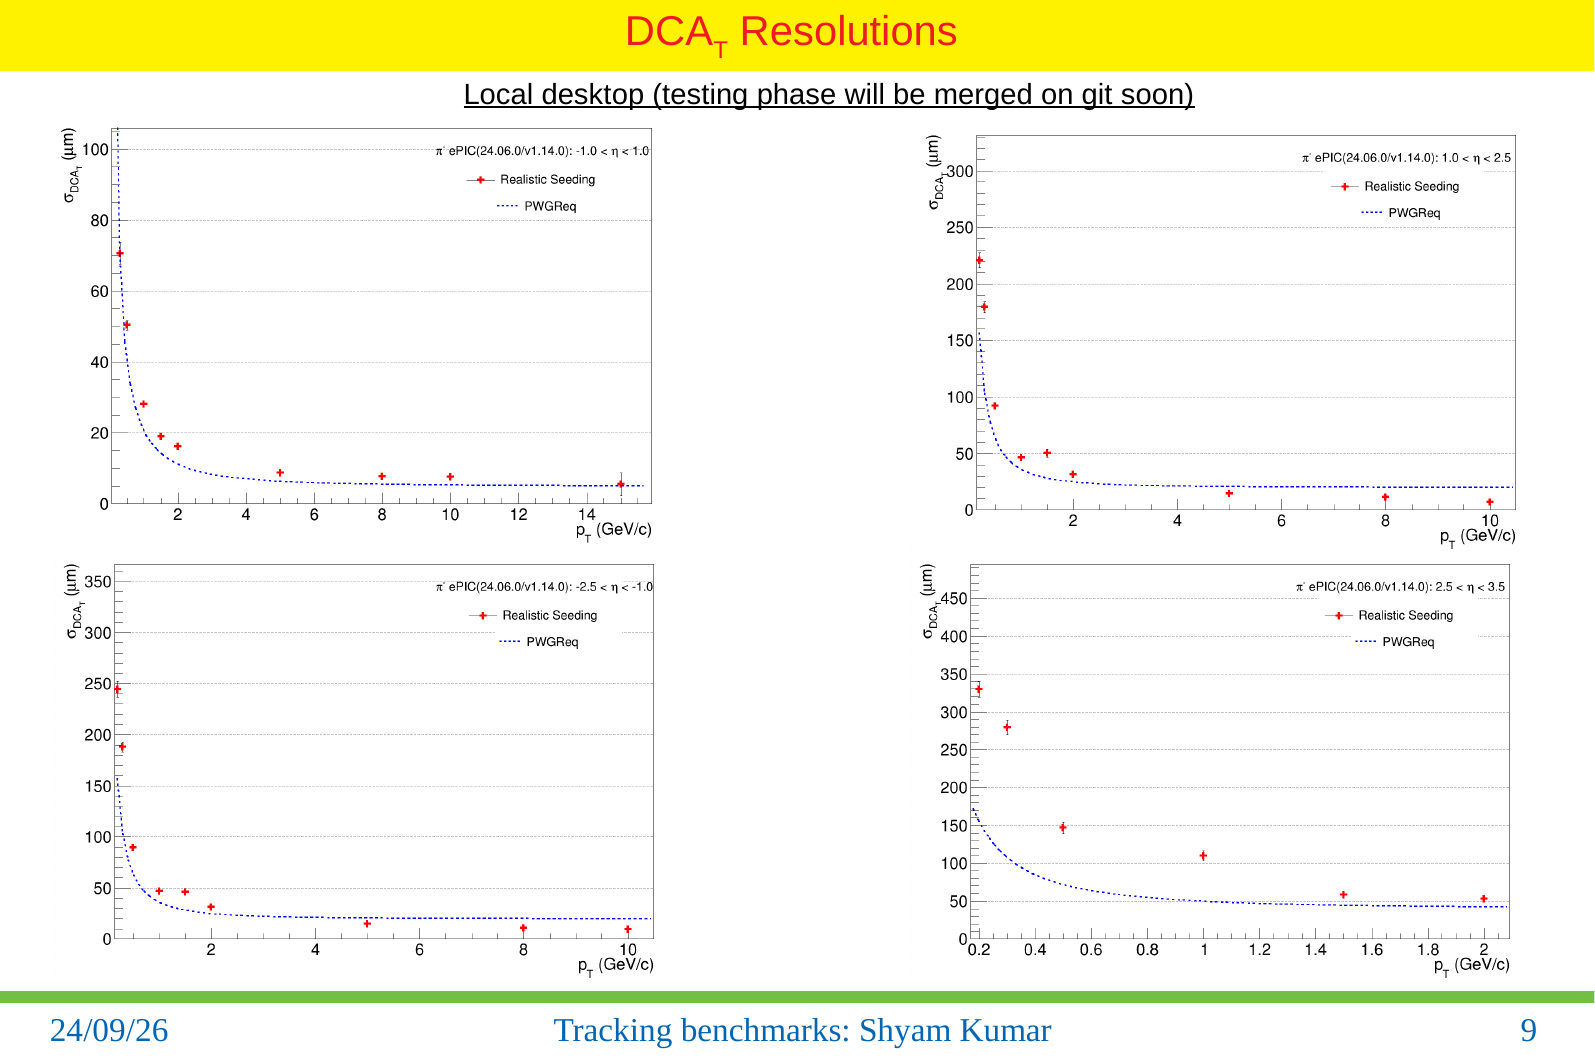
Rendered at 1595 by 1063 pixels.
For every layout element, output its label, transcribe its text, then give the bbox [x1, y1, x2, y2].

title DCAT Resolutions [0, 0, 1595, 71]
picture [907, 113, 1547, 983]
picture [48, 106, 685, 983]
text_box Local desktop (testing phase will be merged on git soon) [448, 70, 1323, 151]
